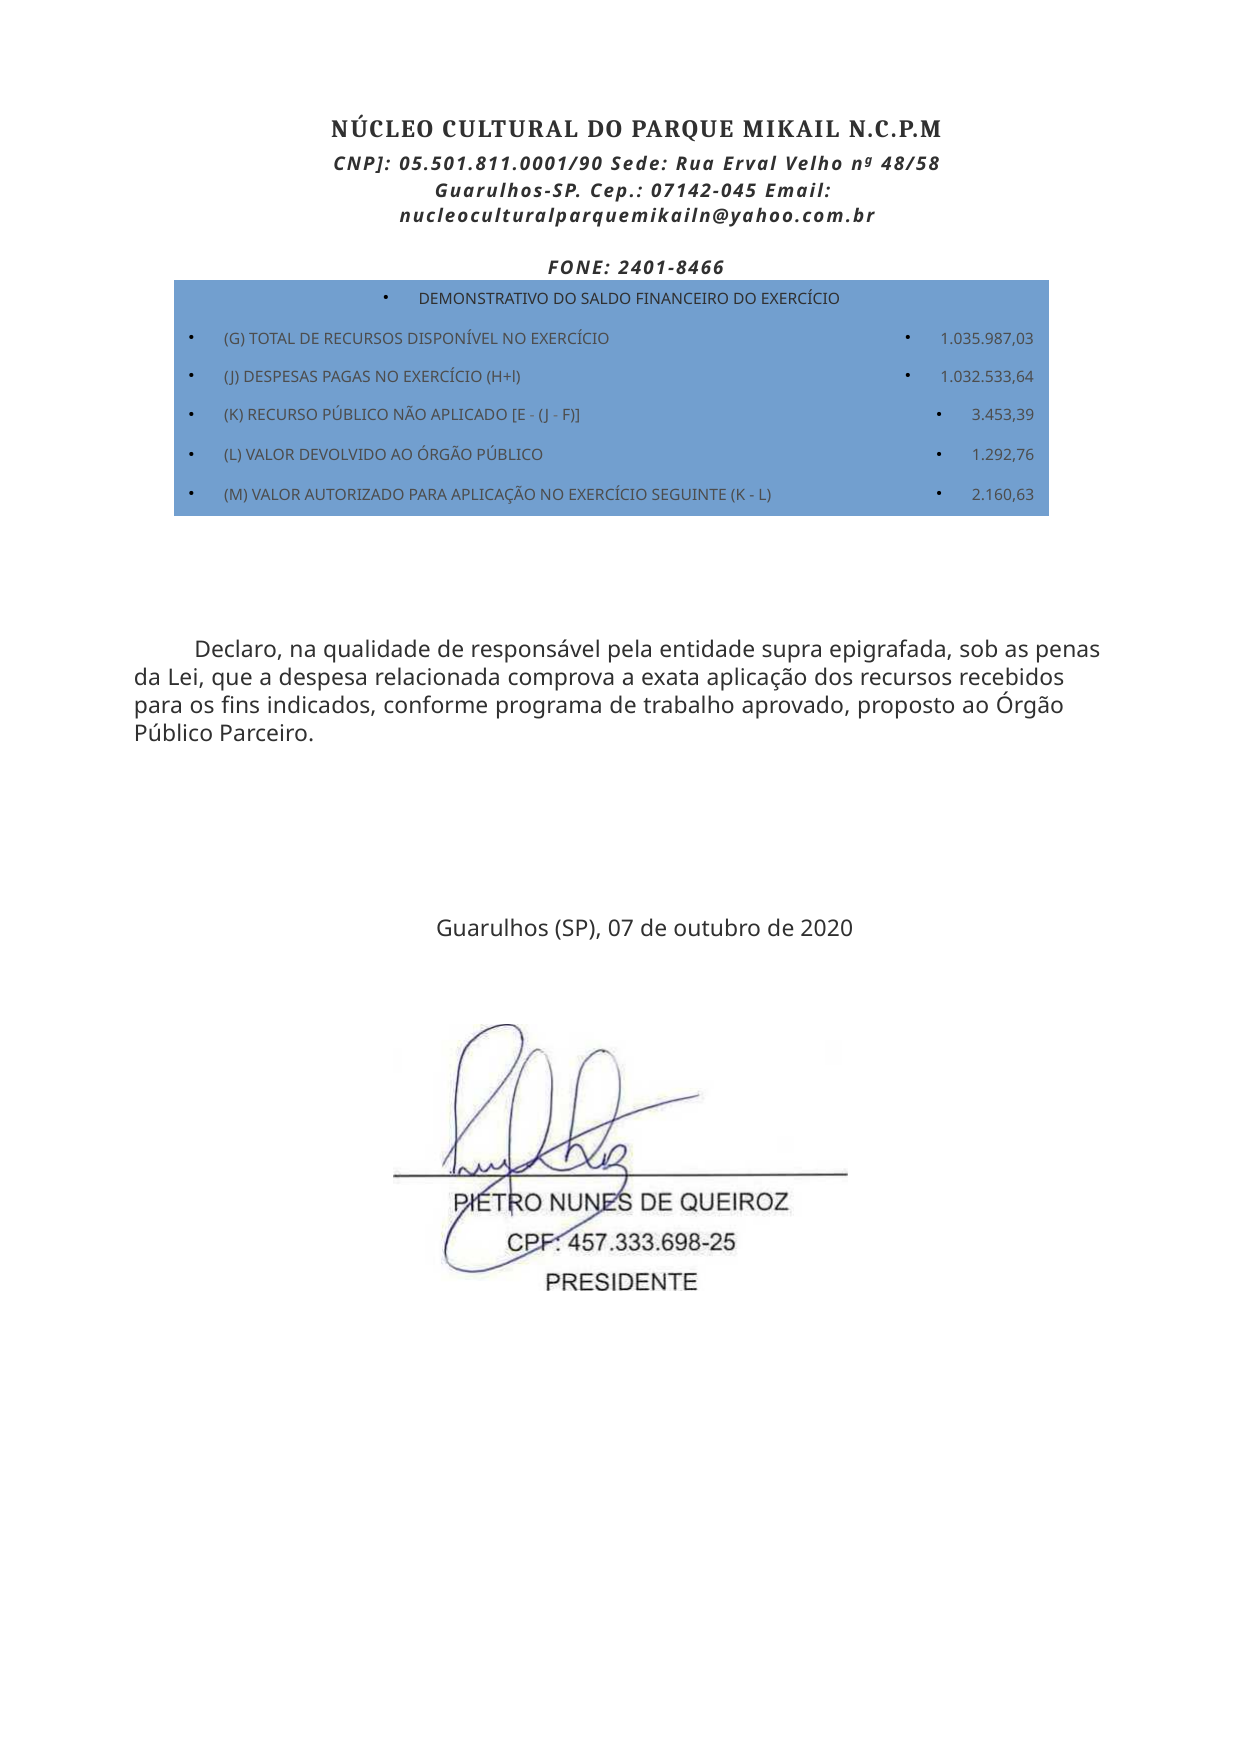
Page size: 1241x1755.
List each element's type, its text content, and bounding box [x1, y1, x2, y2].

table_cell 1.032.533,64 [798, 358, 1049, 396]
text_box Guarulhos (SP), 07 de outubro de 2020 [436, 914, 859, 943]
table_cell (M) VALOR AUTORIZADO PARA APLICAÇÃO NO EXERCÍCIO SEGUINTE (K - L) [174, 476, 798, 516]
table_cell 3.453,39 [798, 396, 1049, 436]
text_box FONE: 2401-8466 [548, 256, 729, 276]
table_cell 1.292,76 [798, 436, 1049, 476]
table_cell (J) DESPESAS PAGAS NO EXERCÍCIO (H+l) [174, 358, 798, 396]
table_header DEMONSTRATIVO DO SALDO FINANCEIRO DO EXERCÍCIO [174, 280, 1049, 320]
picture [393, 1025, 848, 1292]
table_cell 1.035.987,03 [798, 320, 1049, 358]
text_box NÚCLEO CULTURAL DO PARQUE MIKAIL N.C.P.M CNP]: 05.501.811.0001/90 Sede: Rua Erval Velho ng 48/58 Guarulhos-SP. Cep.: 07142-045 Email: nucleoculturalparquemikailn@yahoo.com.br [322, 112, 952, 253]
table_cell 2.160,63 [798, 476, 1049, 516]
table_cell (L) VALOR DEVOLVIDO AO ÓRGÃO PÚBLICO [174, 436, 798, 476]
text_box Declaro, na qualidade de responsável pela entidade supra epigrafada, sob as penas da Lei, que a despesa relacionada comprova a exata aplicação dos recursos recebidos para os fins indicados, conforme programa de trabalho aprovado, proposto ao Órgão Público Parceiro. [134, 634, 1102, 742]
table_cell (K) RECURSO PÚBLICO NÃO APLICADO [E - (J - F)] [174, 396, 798, 436]
table_cell (G) TOTAL DE RECURSOS DISPONÍVEL NO EXERCÍCIO [174, 320, 798, 358]
